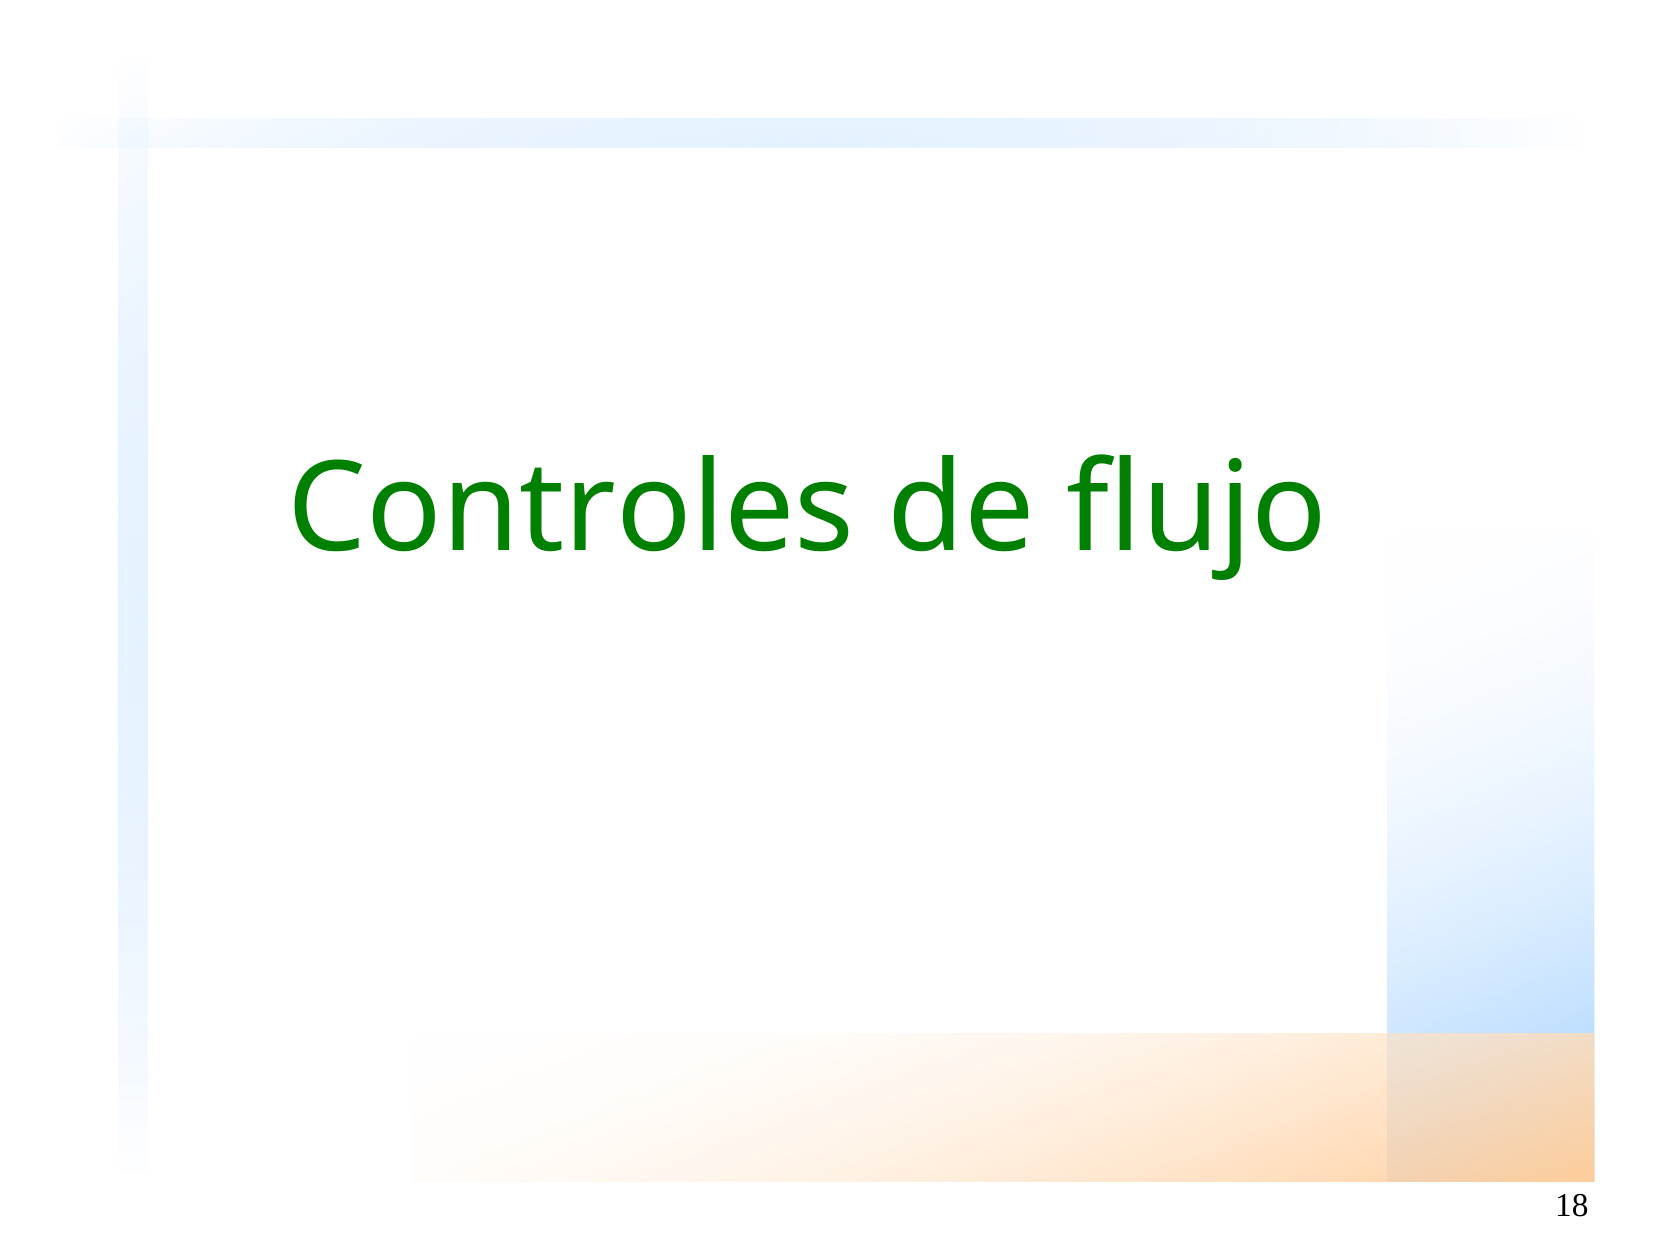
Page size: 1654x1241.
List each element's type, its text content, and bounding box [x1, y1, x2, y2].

subtitle Controles de flujo [147, 147, 1388, 857]
